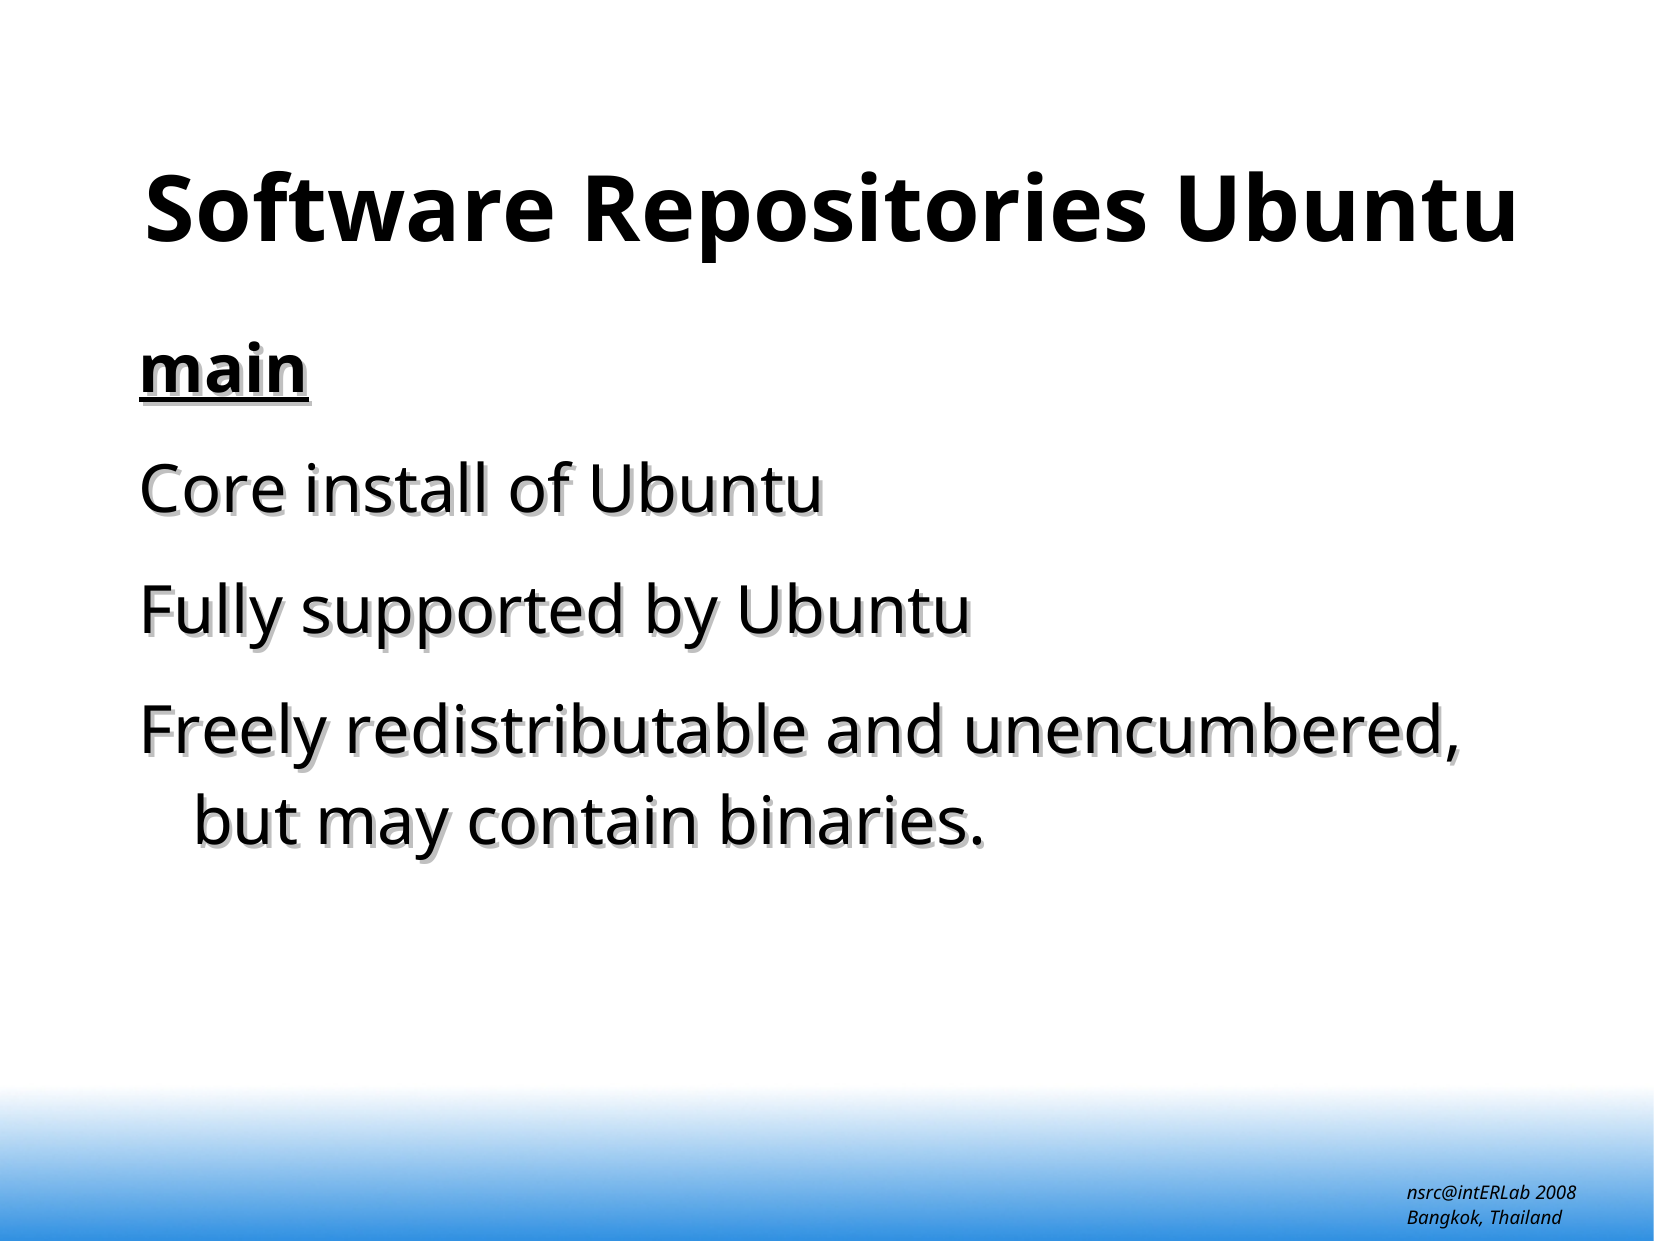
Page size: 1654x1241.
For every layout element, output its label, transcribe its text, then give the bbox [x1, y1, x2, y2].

list main Core install of Ubuntu Fully supported by Ubuntu Freely redistributable and unencumbered, but may contain binaries. [121, 321, 1534, 1104]
picture [0, 1083, 1654, 1241]
title Software Repositories Ubuntu [109, 94, 1558, 318]
